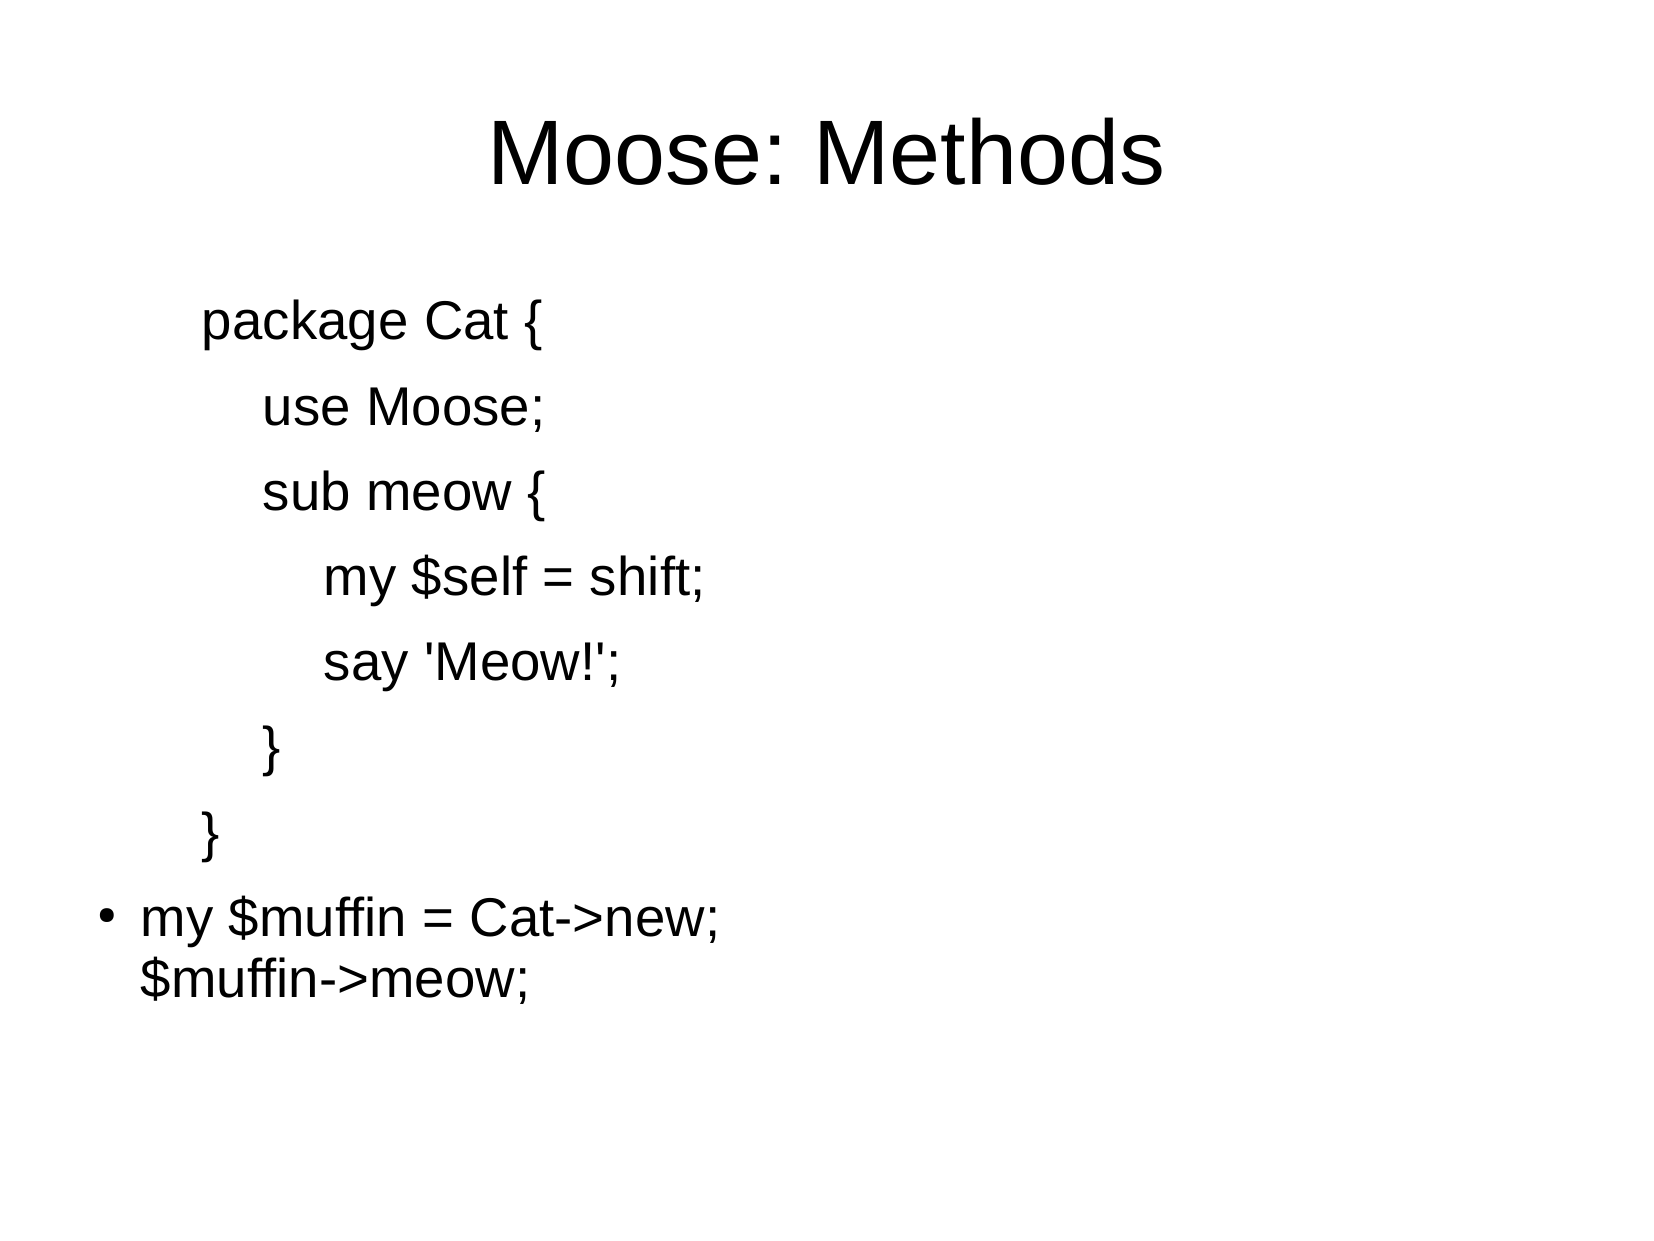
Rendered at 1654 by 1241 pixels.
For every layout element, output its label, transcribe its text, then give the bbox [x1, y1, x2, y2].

title Moose: Methods [82, 49, 1571, 257]
list package Cat { use Moose; sub meow { my $self = shift; say 'Meow!'; } } my $muffin = Cat->new; $muffin->meow; [82, 290, 1571, 1010]
